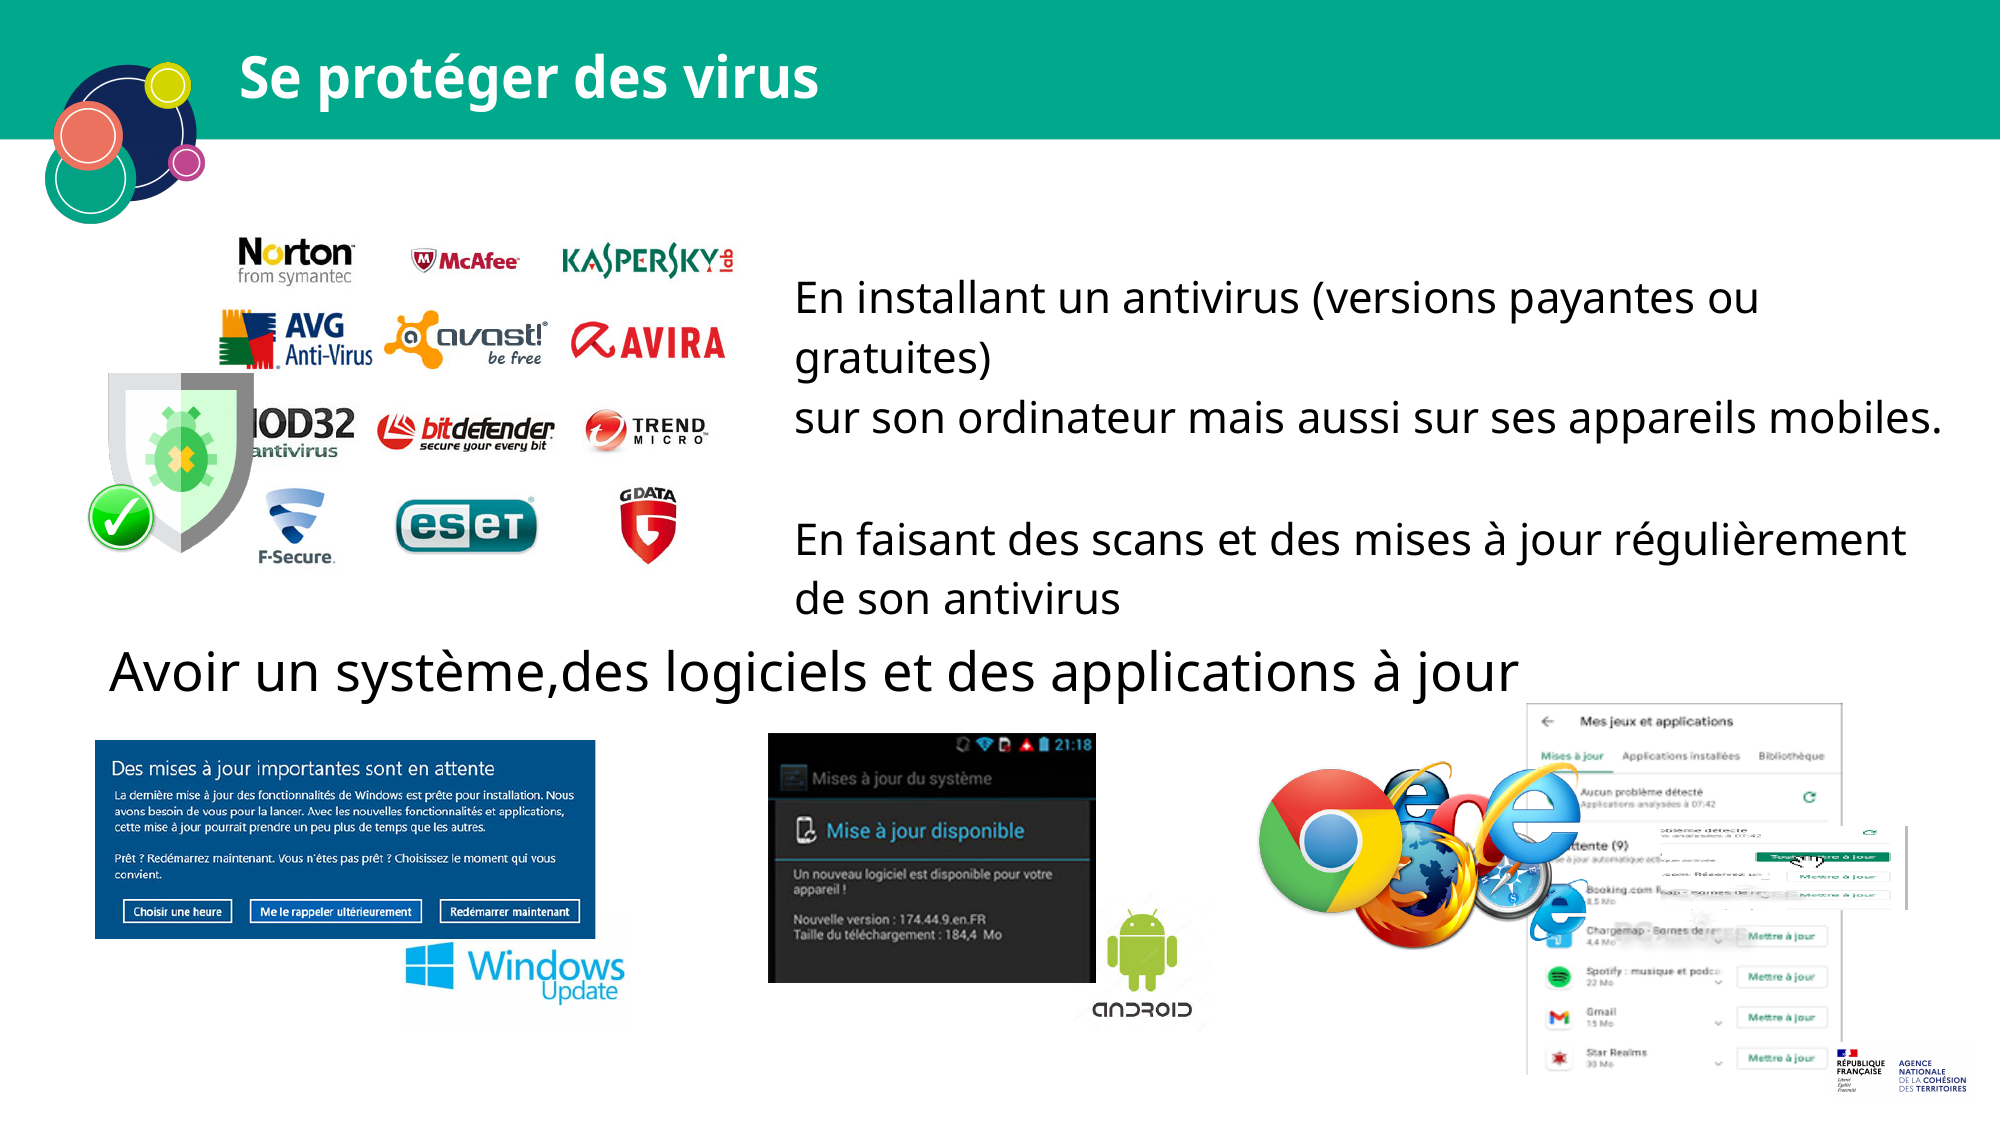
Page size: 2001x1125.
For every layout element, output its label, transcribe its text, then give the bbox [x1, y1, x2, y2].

picture [45, 62, 205, 224]
picture [767, 732, 1211, 1032]
picture [82, 227, 745, 579]
picture [1254, 703, 1973, 1099]
text_box Avoir un système,des logiciels et des applications à jour [94, 625, 1749, 767]
picture [94, 739, 630, 1028]
text_box Se protéger des virus [224, 33, 1960, 189]
text_box En installant un antivirus (versions payantes ou gratuites) sur son ordinateur mais aussi sur ses appareils mobiles. En faisant des scans et des mises à jour régulièrement de son antivirus [779, 259, 1965, 585]
